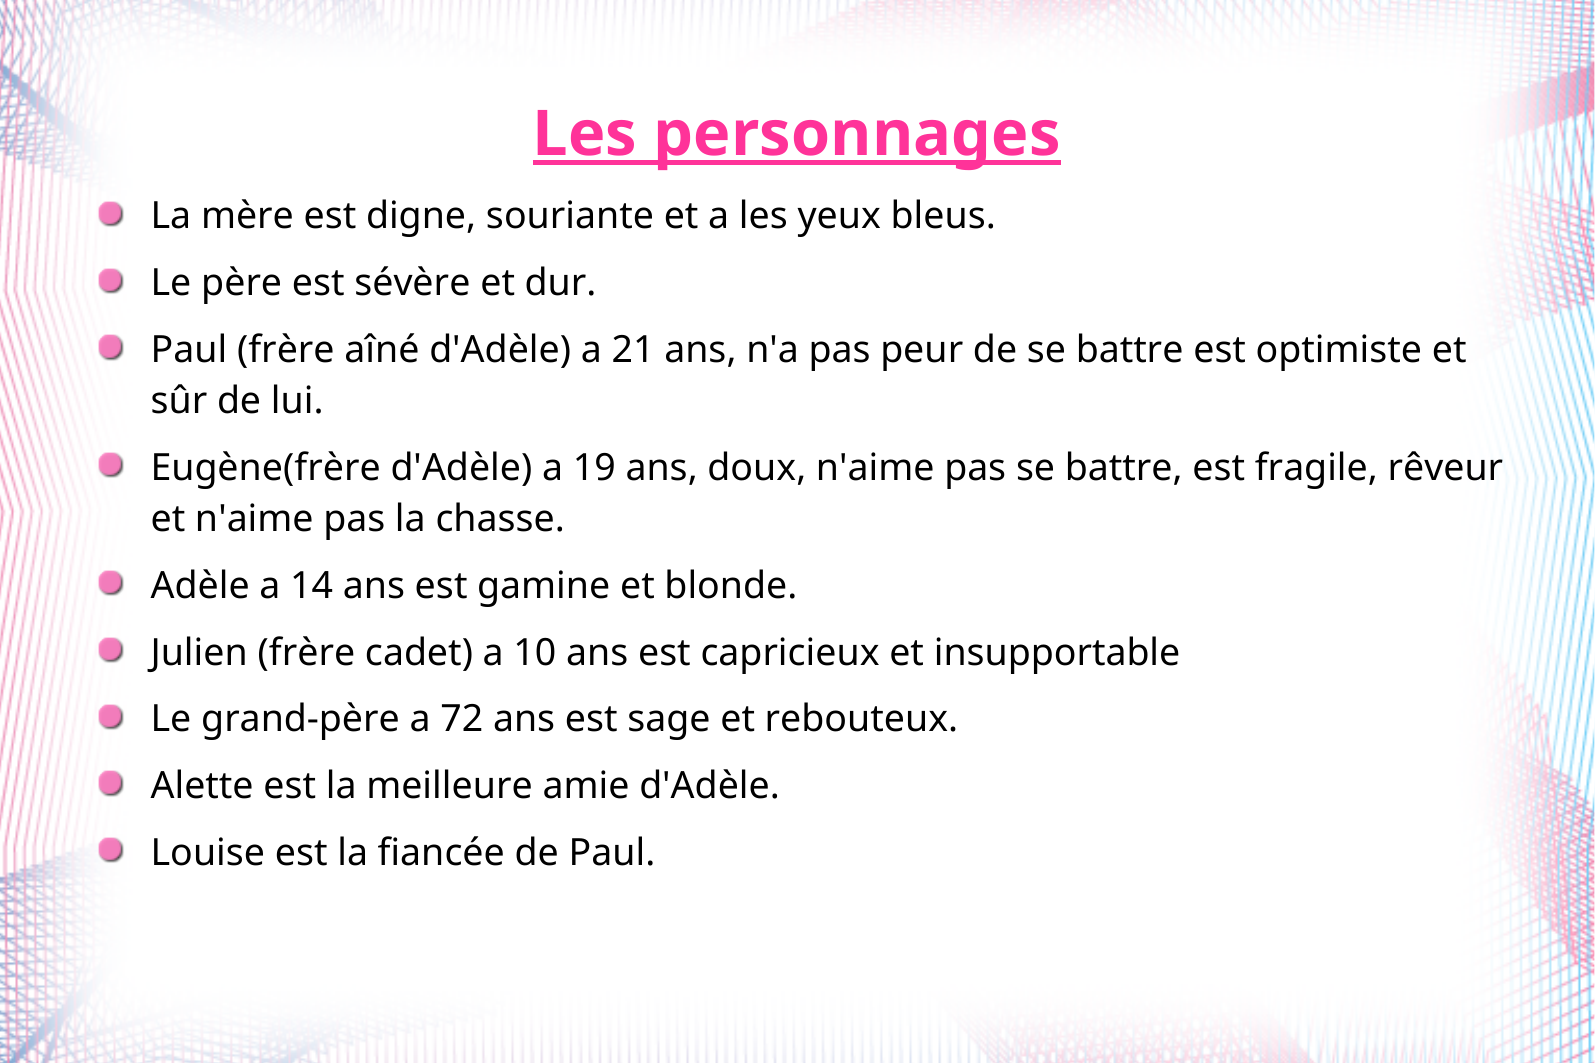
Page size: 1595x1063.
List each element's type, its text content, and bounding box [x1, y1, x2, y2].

list La mère est digne, souriante et a les yeux bleus. Le père est sévère et dur. Paul (frère aîné d'Adèle) a 21 ans, n'a pas peur de se battre est optimiste et sûr de lui. Eugène(frère d'Adèle) a 19 ans, doux, n'aime pas se battre, est fragile, rêveur et n'aime pas la chasse. Adèle a 14 ans est gamine et blonde. Julien (frère cadet) a 10 ans est capricieux et insupportable Le grand-père a 72 ans est sage et rebouteux. Alette est la meilleure amie d'Adèle. Louise est la fiancée de Paul. [79, 188, 1515, 1063]
title Les personnages [79, 42, 1515, 188]
picture [0, 0, 1595, 1063]
